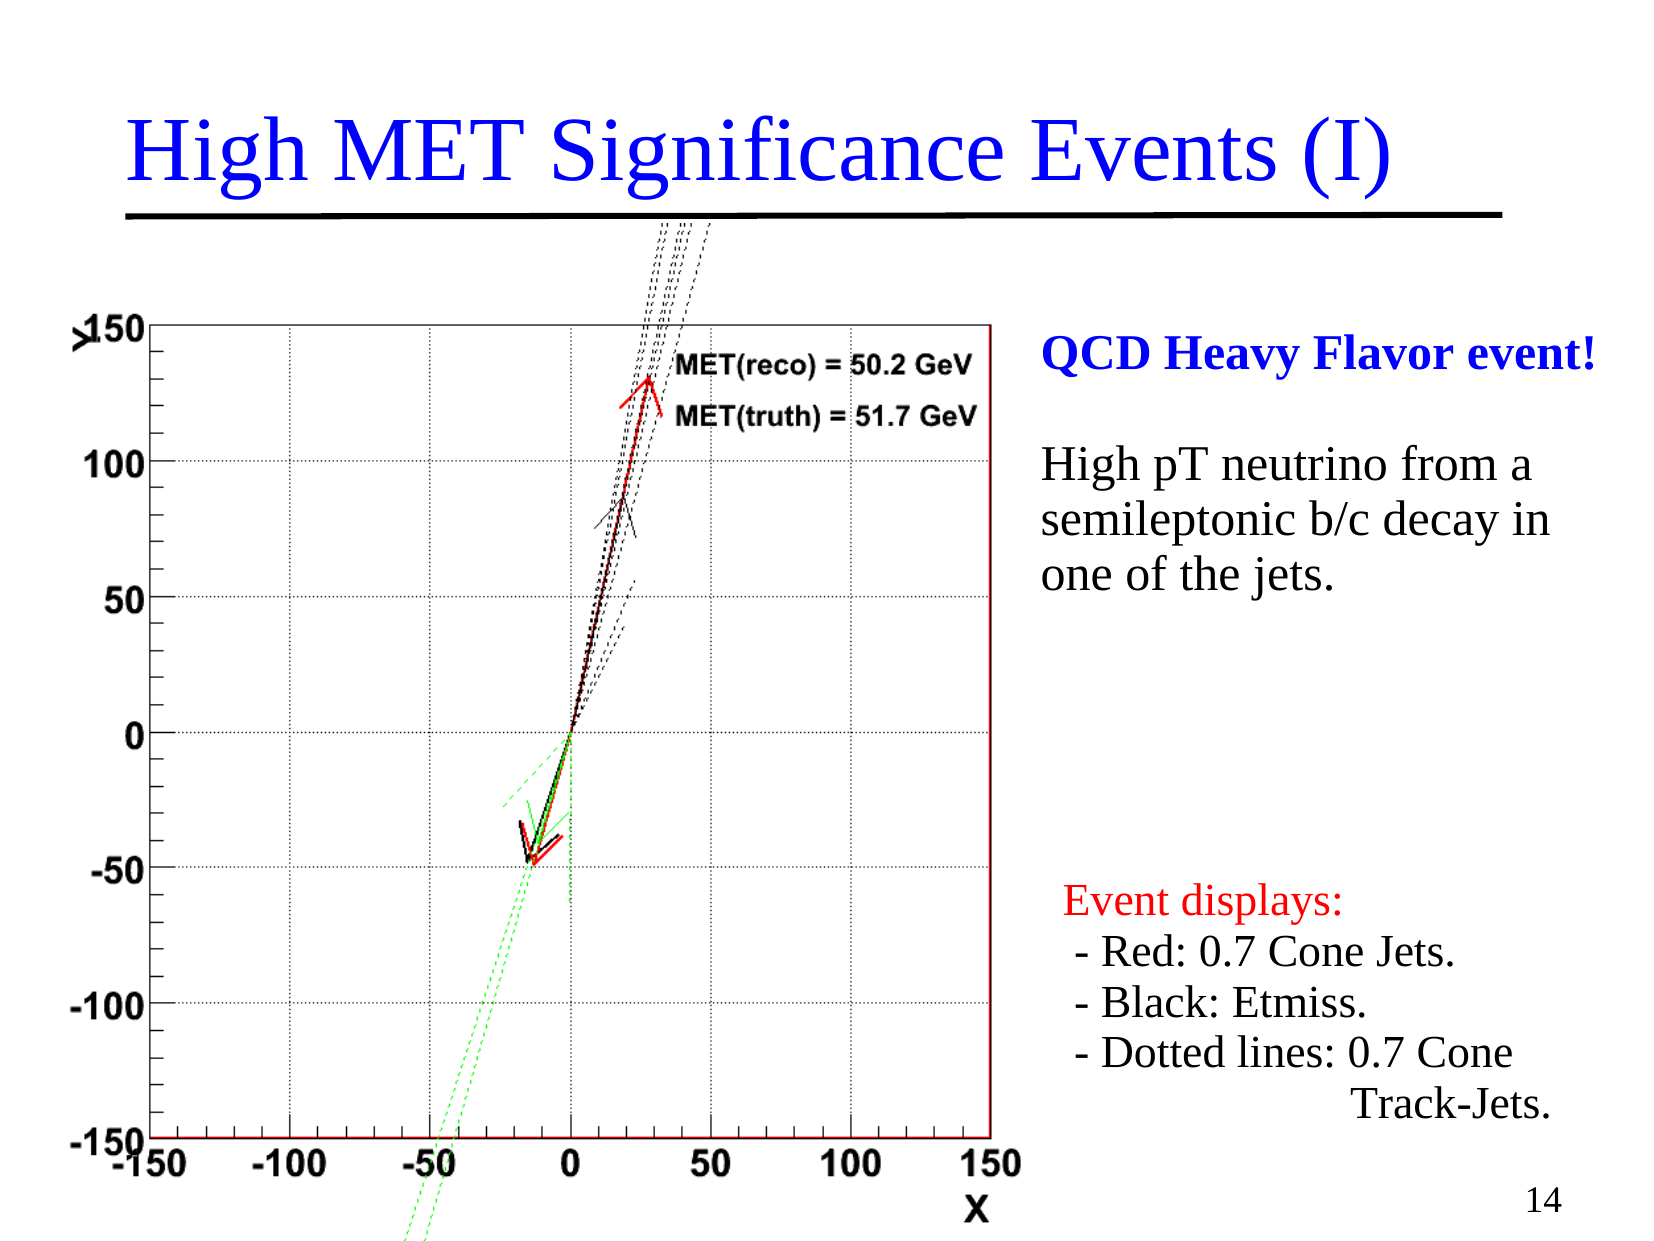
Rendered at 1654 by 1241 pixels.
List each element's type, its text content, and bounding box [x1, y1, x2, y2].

picture [45, 223, 1096, 1241]
text_box Event displays: - Red: 0.7 Cone Jets. - Black: Etmiss. - Dotted lines: 0.7 Cone Track-Jets. [1062, 875, 1553, 1129]
text_box High MET Significance Events (I) [125, 98, 1603, 211]
text_box QCD Heavy Flavor event! High pT neutrino from a semileptonic b/c decay in one of the jets. [1040, 325, 1588, 602]
